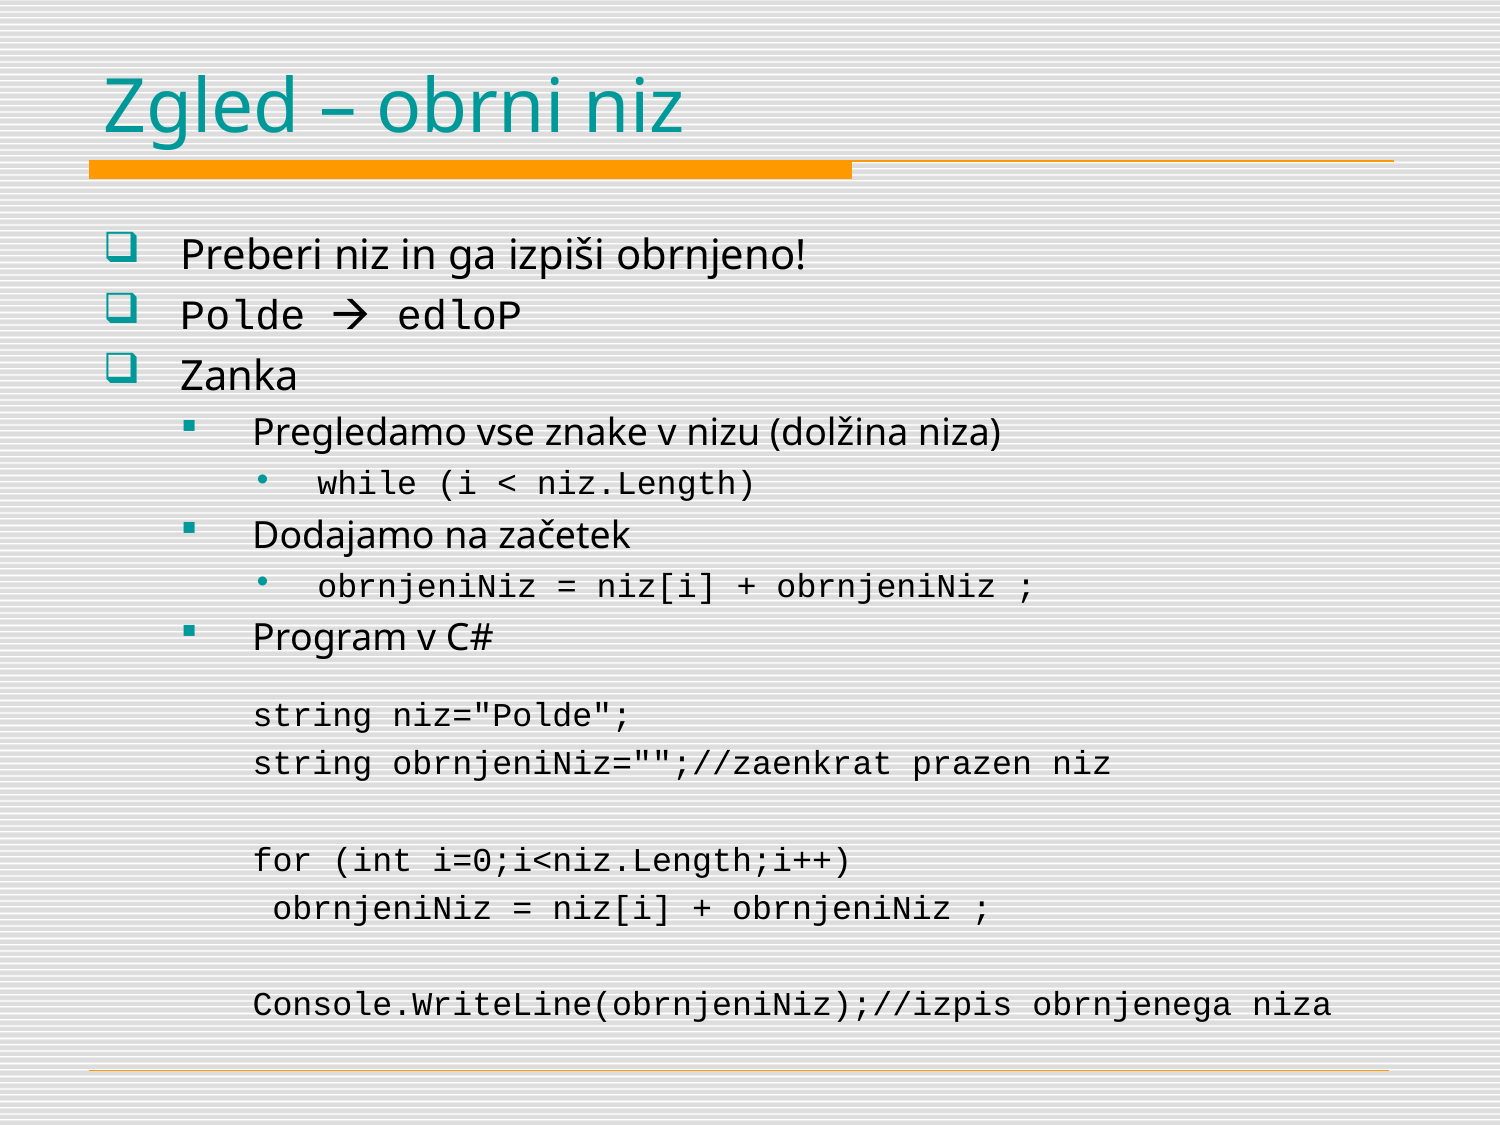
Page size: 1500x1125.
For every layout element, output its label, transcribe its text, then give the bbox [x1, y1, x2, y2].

list Preberi niz in ga izpiši obrnjeno! Polde  edloP Zanka Pregledamo vse znake v nizu (dolžina niza) while (i < niz.Length) Dodajamo na začetek obrnjeniNiz = niz[i] + obrnjeniNiz ; Program v C# string niz="Polde"; string obrnjeniNiz="";//zaenkrat prazen niz for (int i=0;i<niz.Length;i++) obrnjeniNiz = niz[i] + obrnjeniNiz ; Console.WriteLine(obrnjeniNiz);//izpis obrnjenega niza [88, 220, 1401, 1059]
title Zgled – obrni niz [88, 42, 1401, 155]
picture [0, 0, 1500, 1125]
